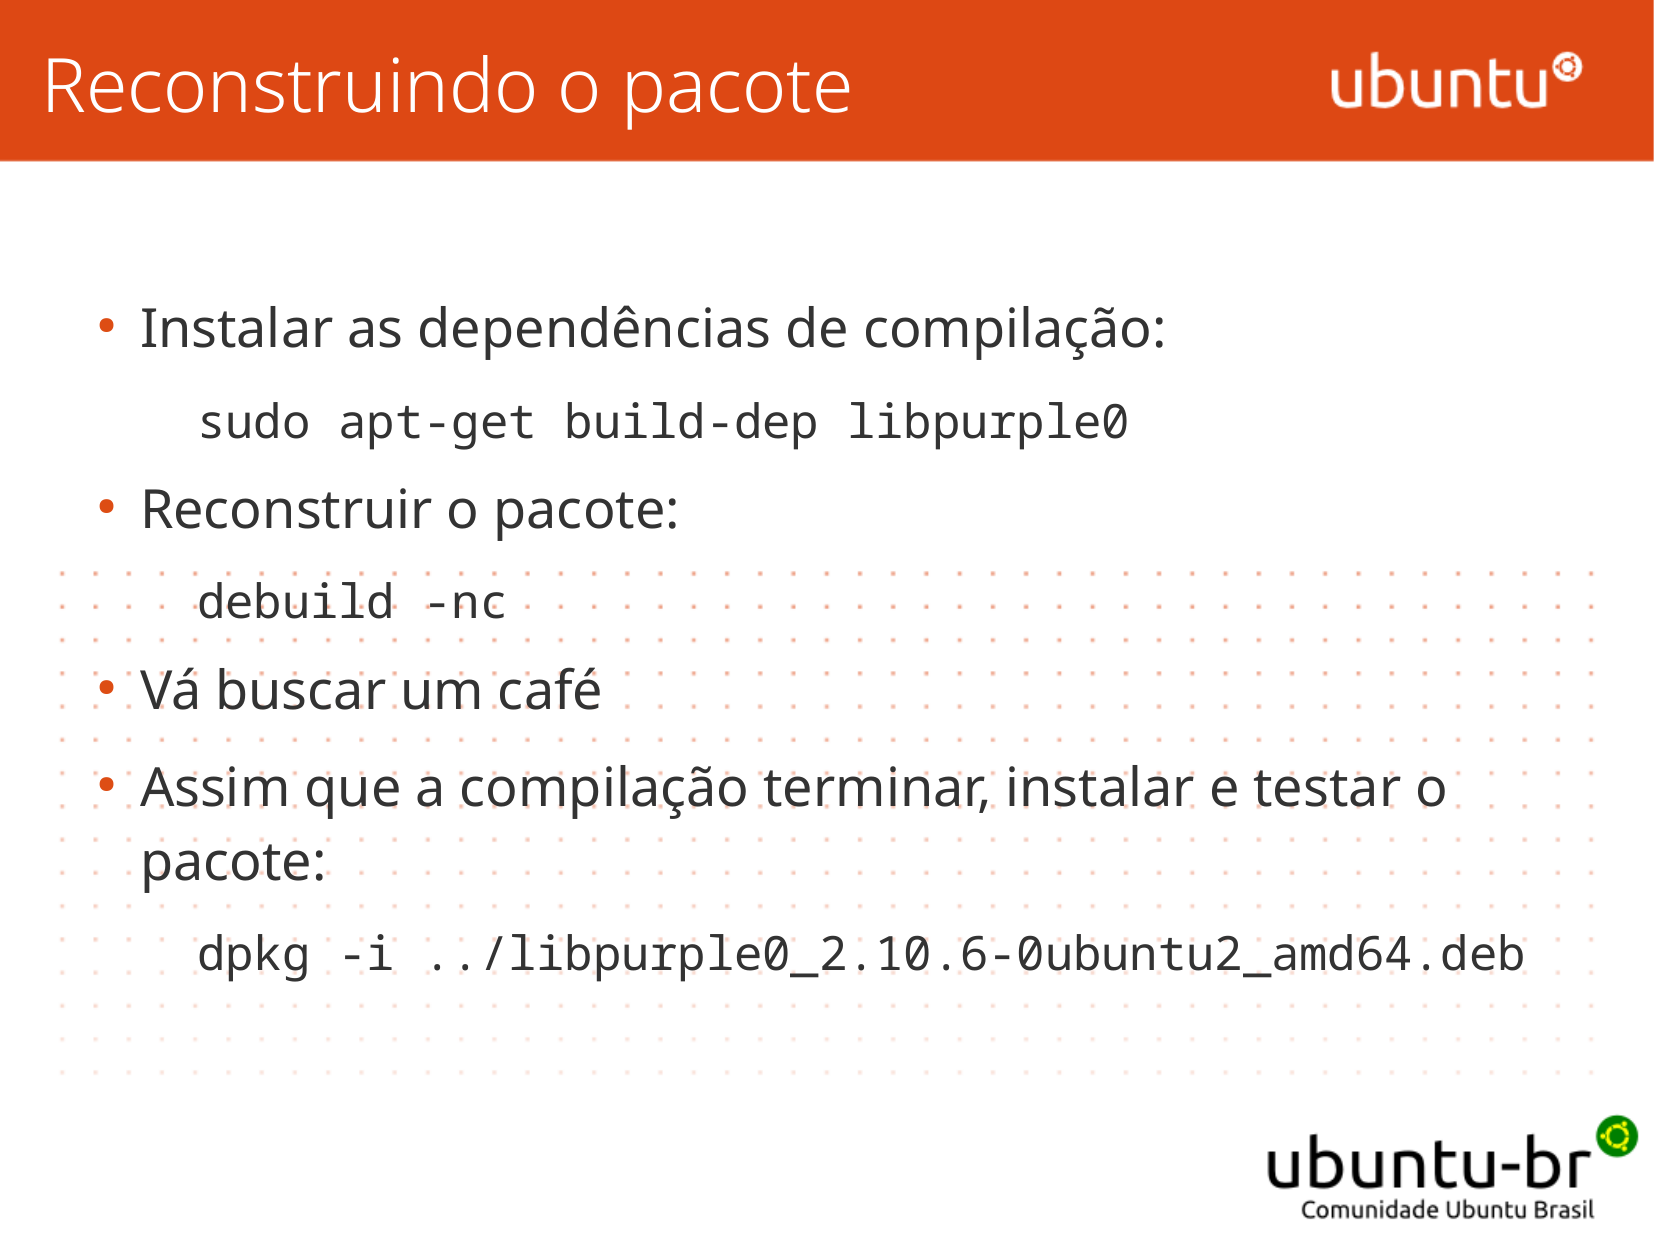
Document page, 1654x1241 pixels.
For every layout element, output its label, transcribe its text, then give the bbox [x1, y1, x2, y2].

list Instalar as dependências de compilação: sudo apt-get build-dep libpurple0 Reconstruir o pacote: debuild -nc Vá buscar um café Assim que a compilação terminar, instalar e testar o pacote: dpkg -i ../libpurple0_2.10.6-0ubuntu2_amd64.deb [82, 290, 1538, 1010]
title Reconstruindo o pacote [41, 31, 1300, 136]
picture [0, 0, 1654, 1241]
